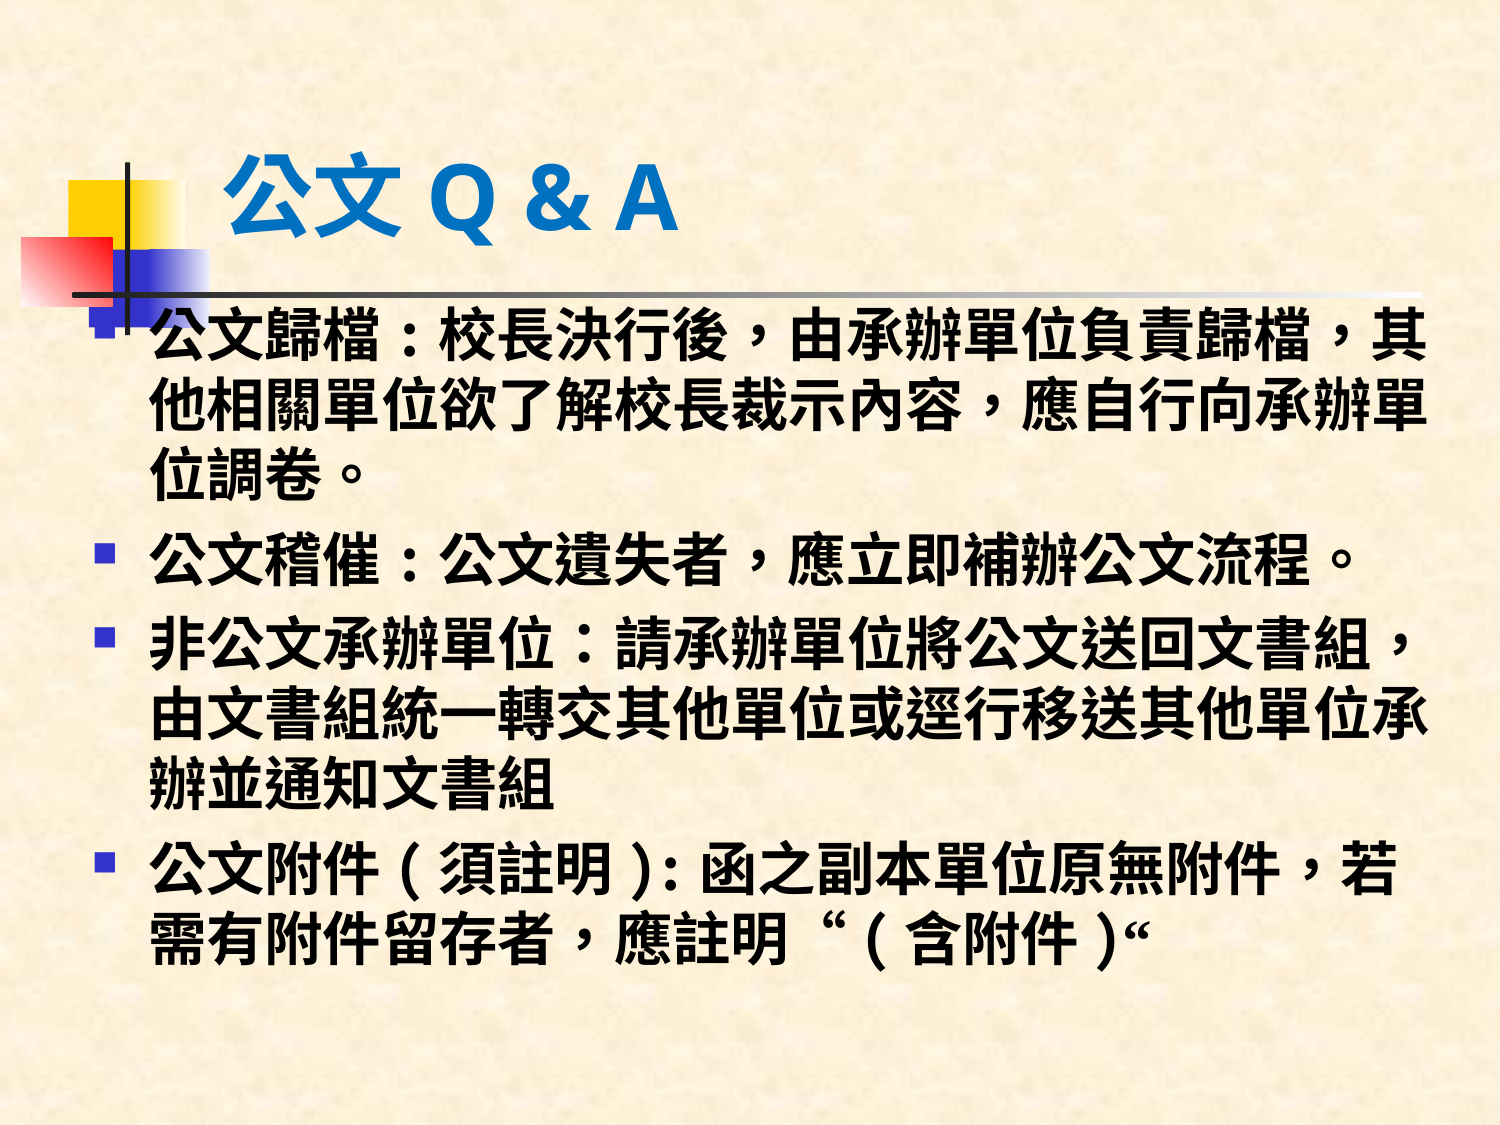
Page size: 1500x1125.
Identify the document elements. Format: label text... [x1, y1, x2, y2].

picture [0, 0, 1500, 1125]
list 公文歸檔:校長決行後，由承辦單位負責歸檔，其他相關單位欲了解校長裁示內容，應自行向承辦單位調卷。 公文稽催:公文遺失者，應立即補辦公文流程。 非公文承辦單位：請承辦單位將公文送回文書組，由文書組統一轉交其他單位或逕行移送其他單位承辦並通知文書組 公文附件(須註明):函之副本單位原無附件，若需有附件留存者，應註明“(含附件)“ [76, 290, 1469, 966]
title 公文Q & A [205, 101, 773, 256]
